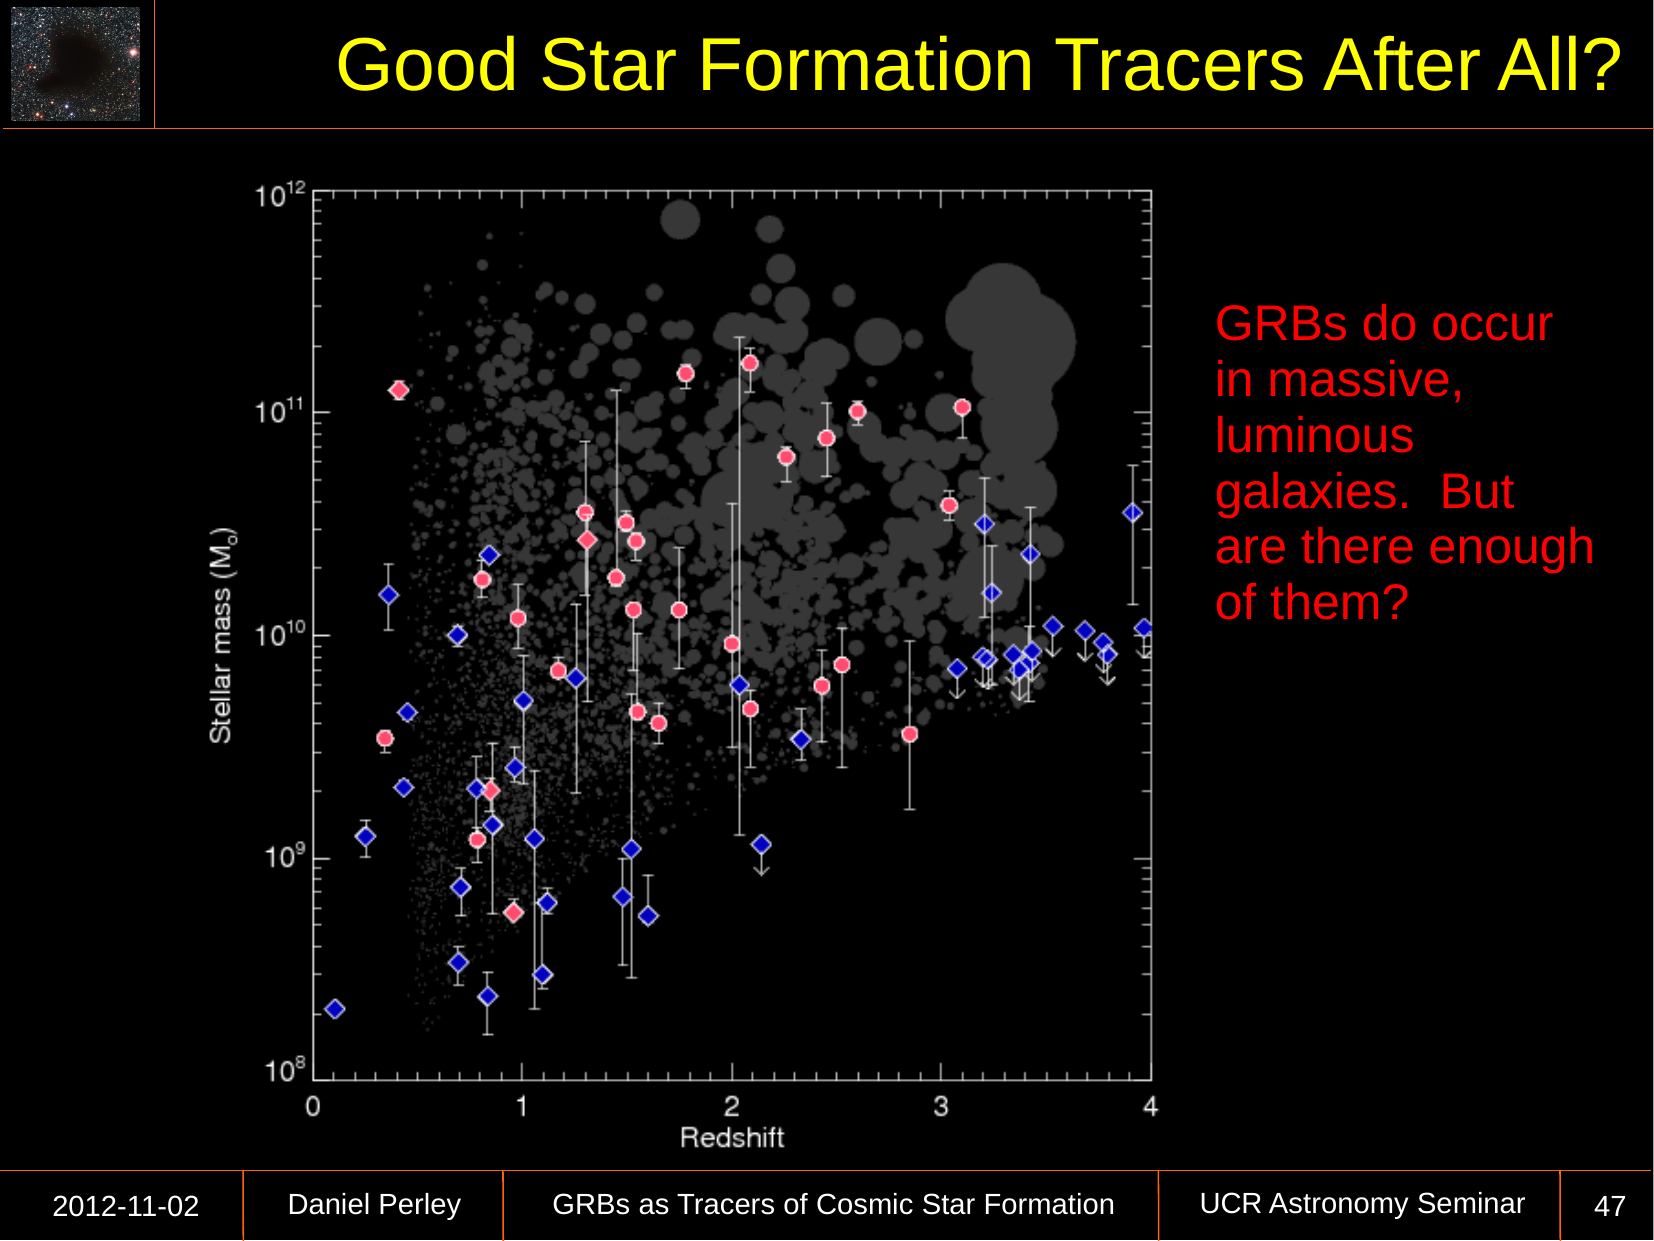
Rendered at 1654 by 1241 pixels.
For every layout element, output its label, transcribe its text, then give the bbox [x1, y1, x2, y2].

picture [11, 7, 140, 121]
text_box GRBs do occur in massive, luminous galaxies. But are there enough of them? [1200, 288, 1613, 638]
picture [181, 150, 1180, 1164]
title Good Star Formation Tracers After All? [187, 21, 1624, 108]
